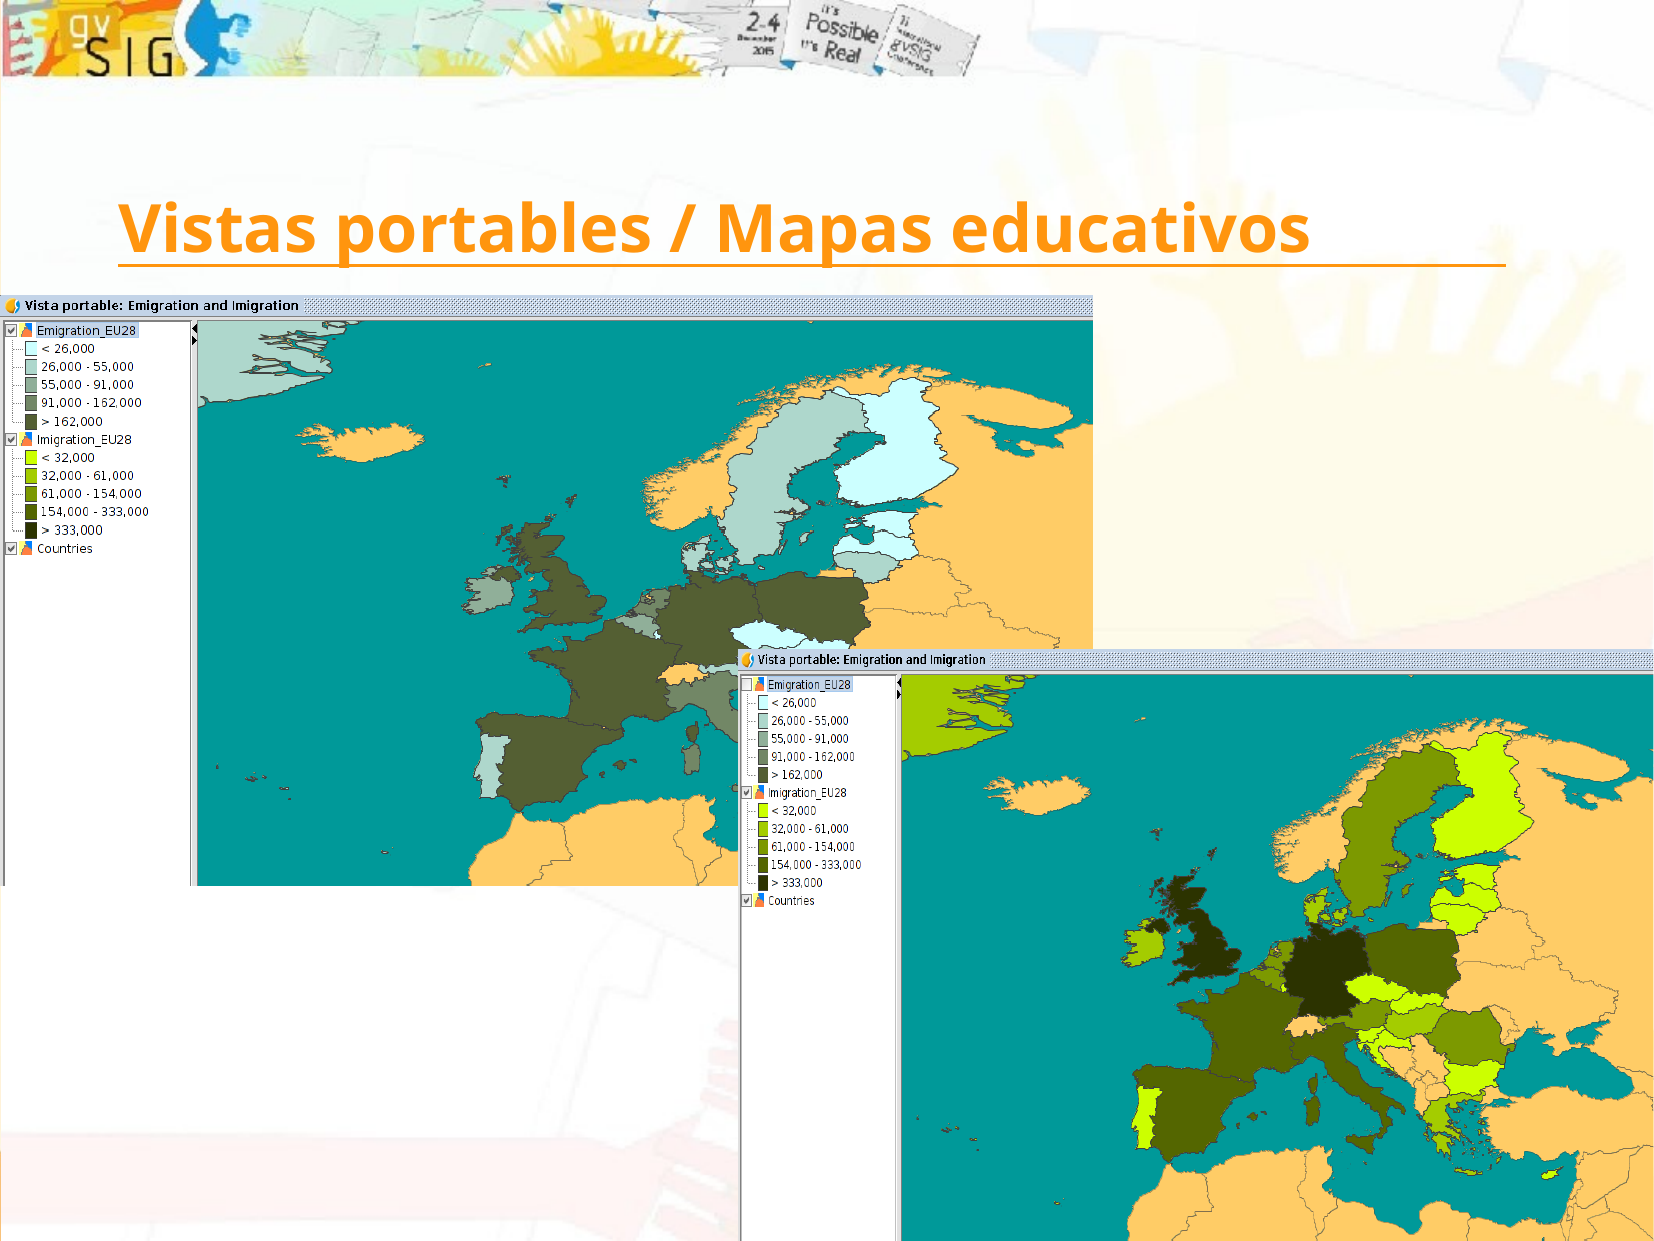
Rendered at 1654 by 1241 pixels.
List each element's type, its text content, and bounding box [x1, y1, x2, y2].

title Vistas portables / Mapas educativos [118, 177, 1607, 276]
picture [0, 0, 1654, 1241]
